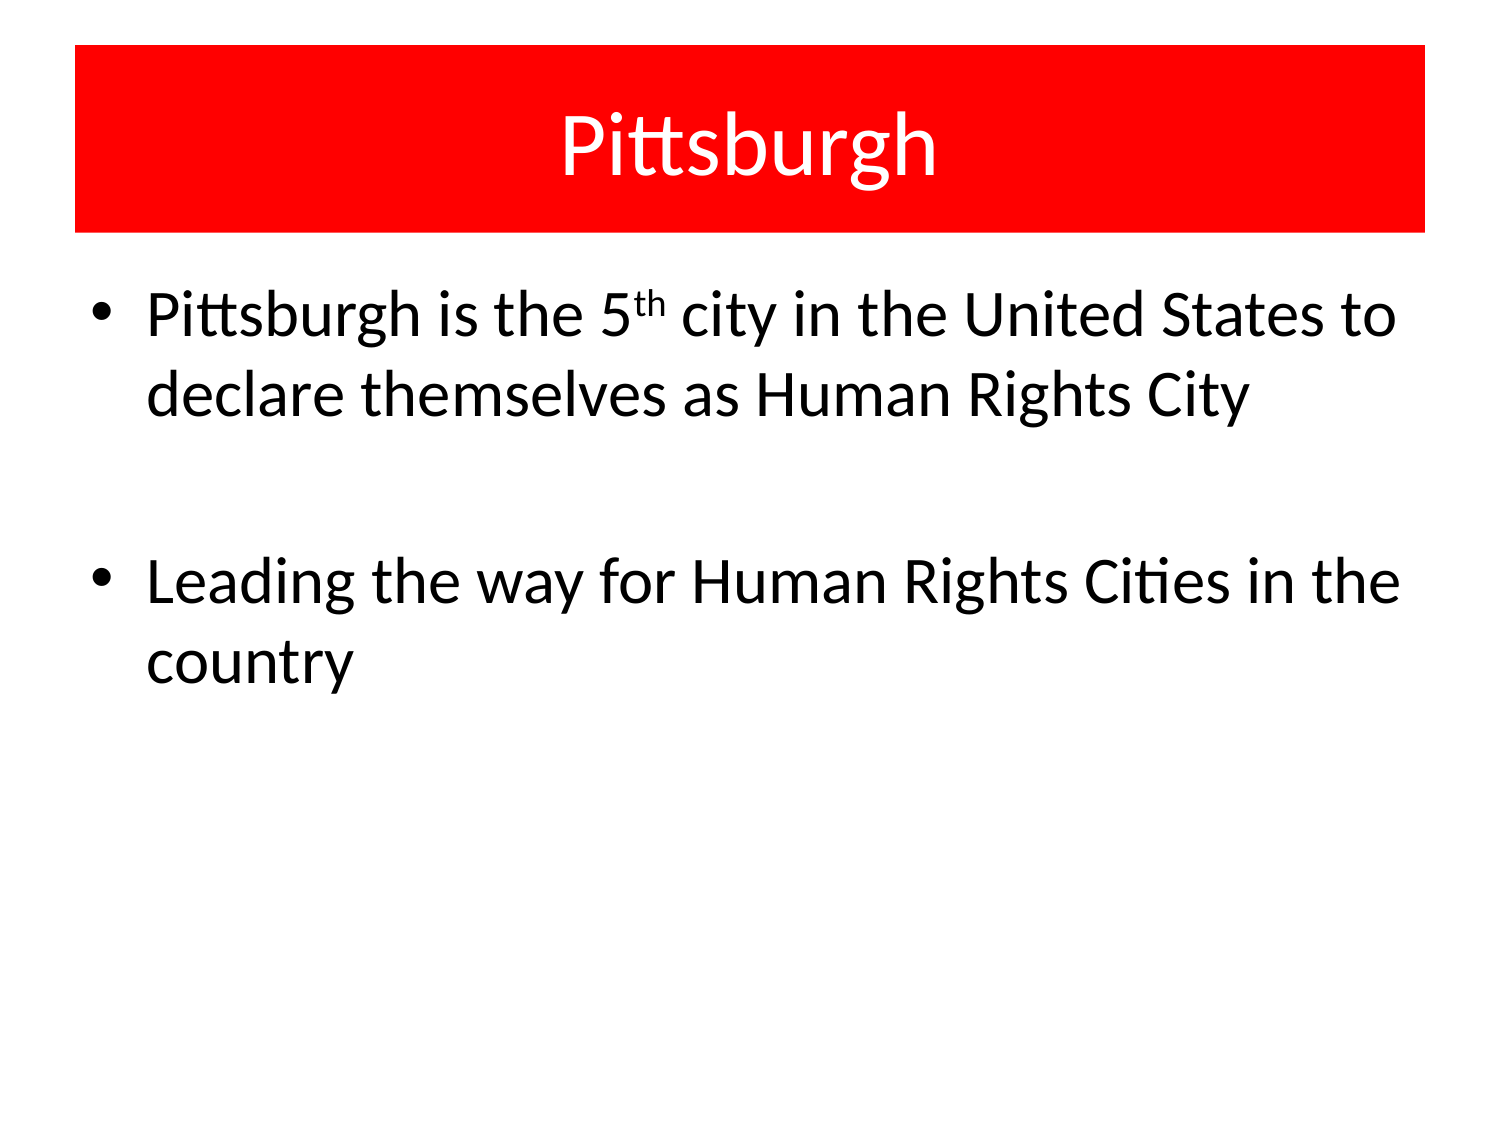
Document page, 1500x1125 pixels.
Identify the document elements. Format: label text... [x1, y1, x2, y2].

list Pittsburgh is the 5th city in the United States to declare themselves as Human Rights City Leading the way for Human Rights Cities in the country [75, 262, 1425, 1005]
title Pittsburgh [75, 45, 1425, 233]
